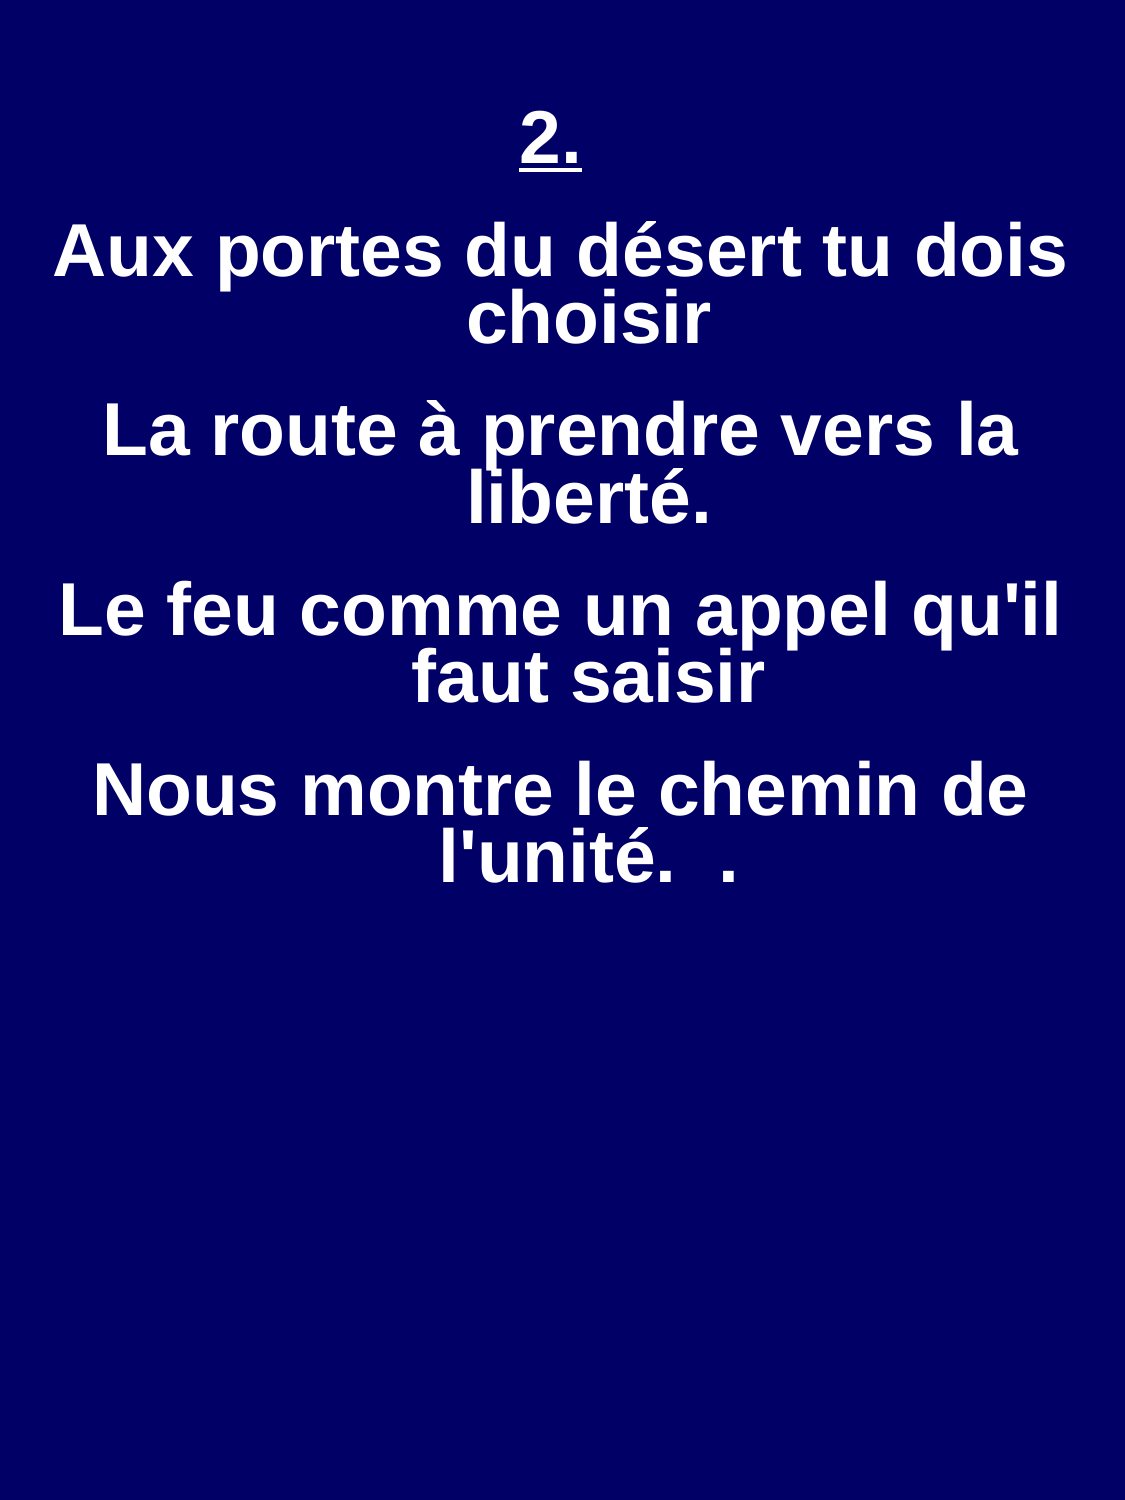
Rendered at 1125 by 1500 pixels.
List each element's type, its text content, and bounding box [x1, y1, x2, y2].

text_box 2. Aux portes du désert tu dois choisir La route à prendre vers la liberté. Le feu comme un appel qu'il faut saisir Nous montre le chemin de l'unité. . [11, 35, 1111, 1441]
